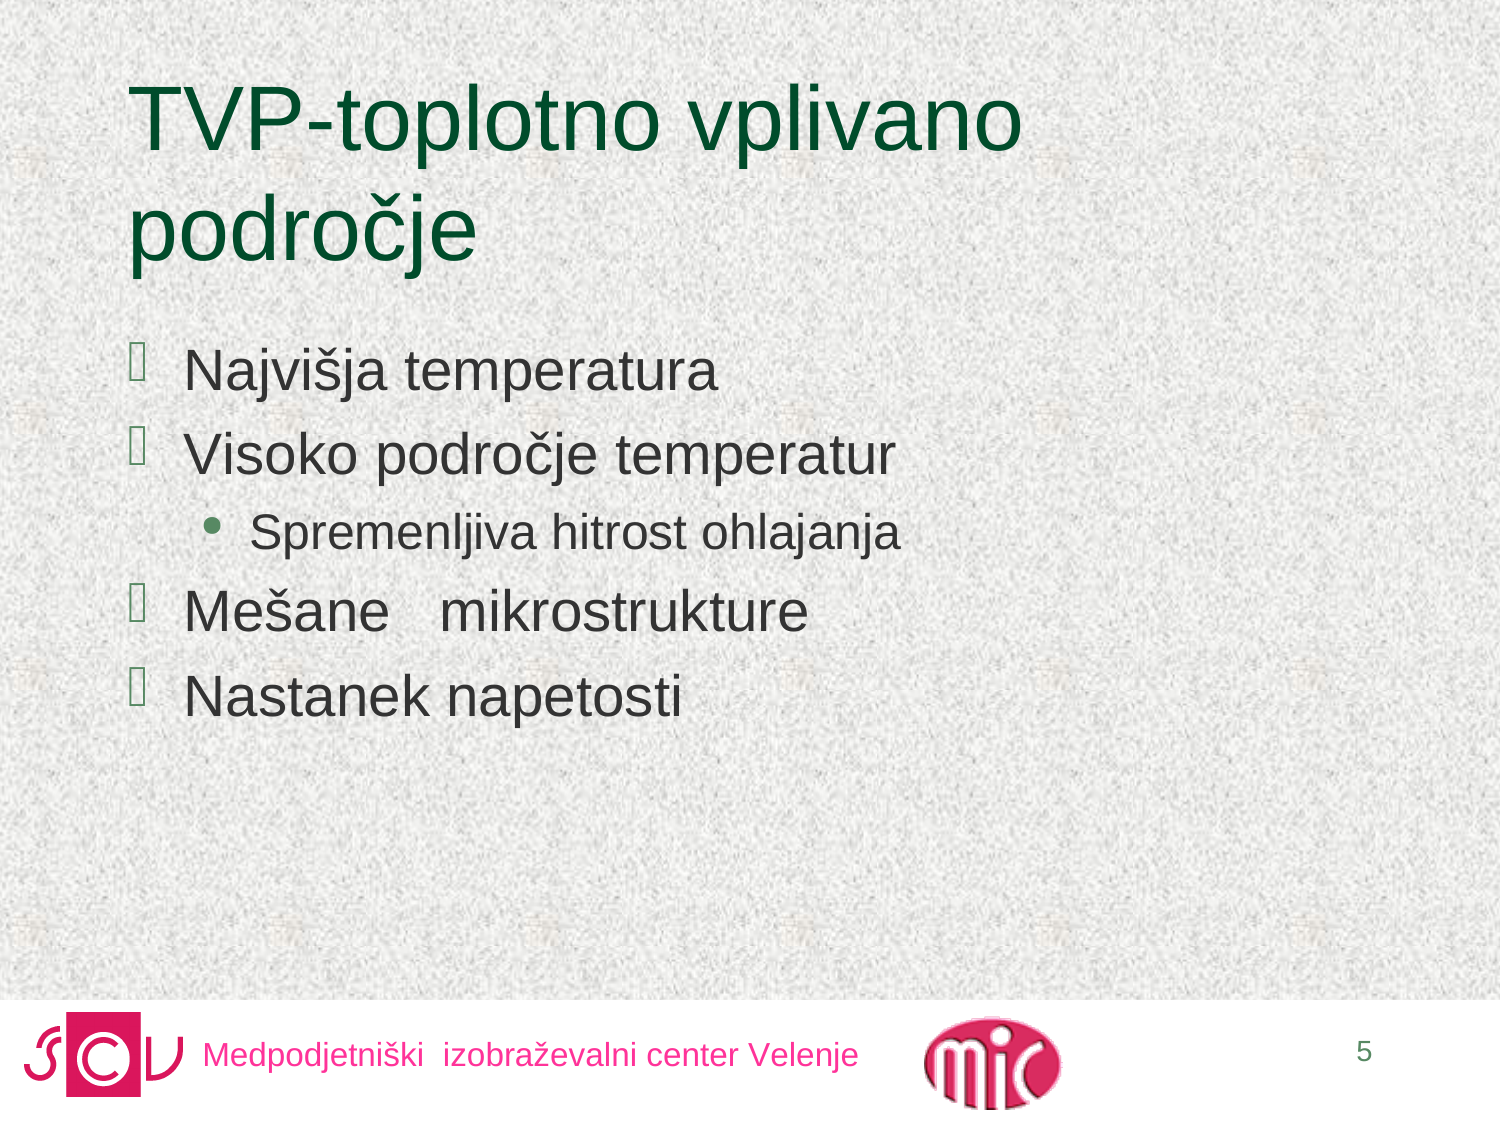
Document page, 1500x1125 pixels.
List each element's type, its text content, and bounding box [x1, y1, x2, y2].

list Najvišja temperatura Visoko področje temperatur Spremenljiva hitrost ohlajanja Mešane mikrostrukture Nastanek napetosti [112, 324, 1388, 1001]
picture [924, 1012, 1063, 1110]
title TVP-toplotno vplivano področje [112, 51, 1388, 287]
picture [24, 1012, 183, 1097]
picture [0, 0, 1500, 999]
text_box <number> [1074, 1025, 1388, 1101]
